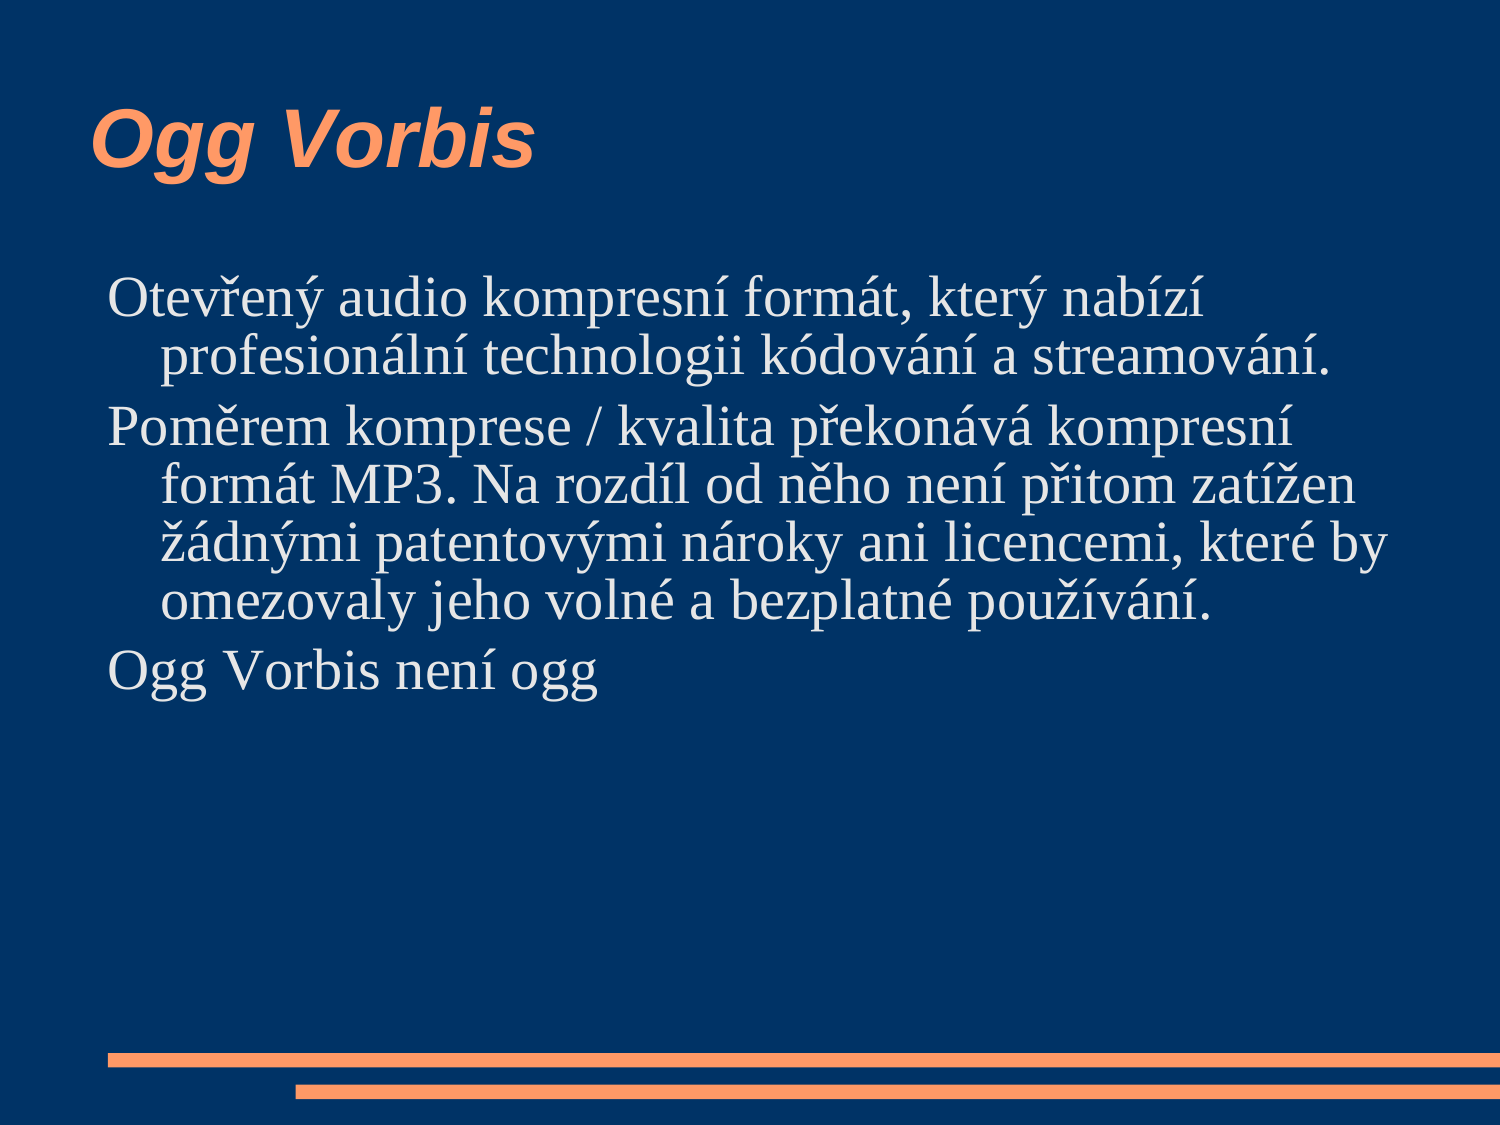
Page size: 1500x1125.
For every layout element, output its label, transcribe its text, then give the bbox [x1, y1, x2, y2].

title Ogg Vorbis [75, 45, 1426, 233]
list Otevřený audio kompresní formát, který nabízí profesionální technologii kódování a streamování. Poměrem komprese / kvalita překonává kompresní formát MP3. Na rozdíl od něho není přitom zatížen žádnými patentovými nároky ani licencemi, které by omezovaly jeho volné a bezplatné používání. Ogg Vorbis není ogg [75, 262, 1426, 1006]
